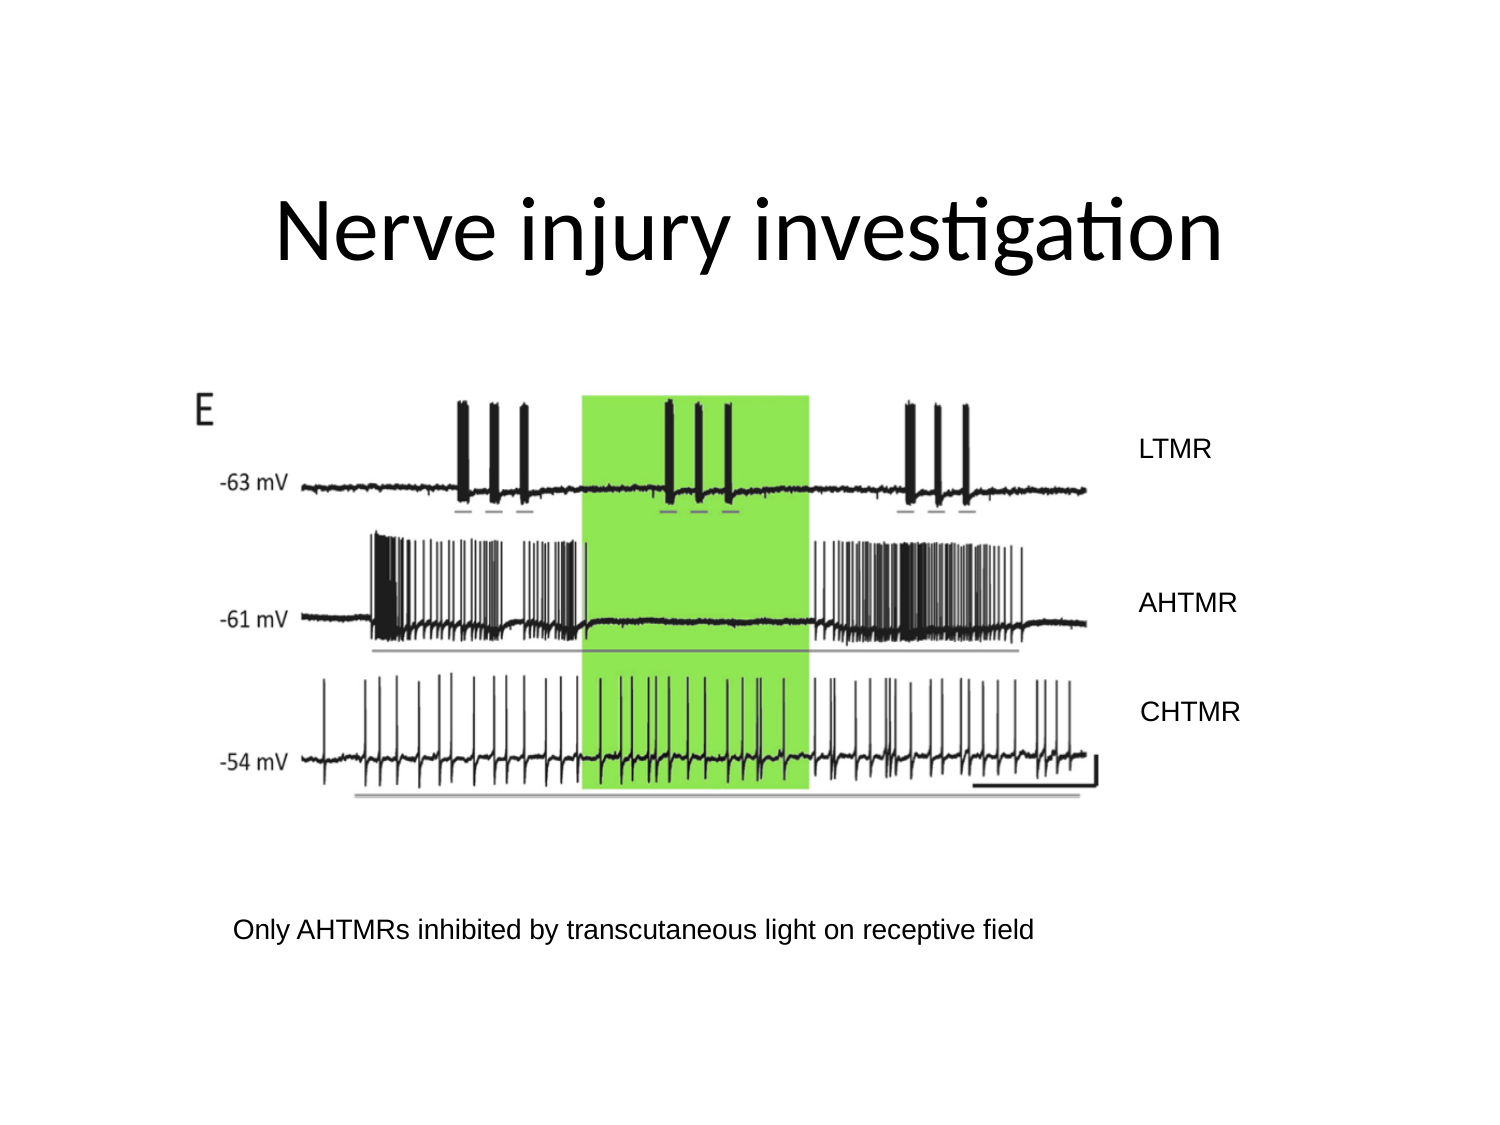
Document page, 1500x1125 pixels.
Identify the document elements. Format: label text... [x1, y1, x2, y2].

picture [187, 382, 1106, 808]
text_box AHTMR [1123, 577, 1255, 627]
text_box CHTMR [1125, 686, 1259, 736]
title Nerve injury investigation [103, 141, 1397, 306]
text_box Only AHTMRs inhibited by transcutaneous light on receptive field [217, 903, 1072, 954]
text_box LTMR [1123, 423, 1230, 473]
